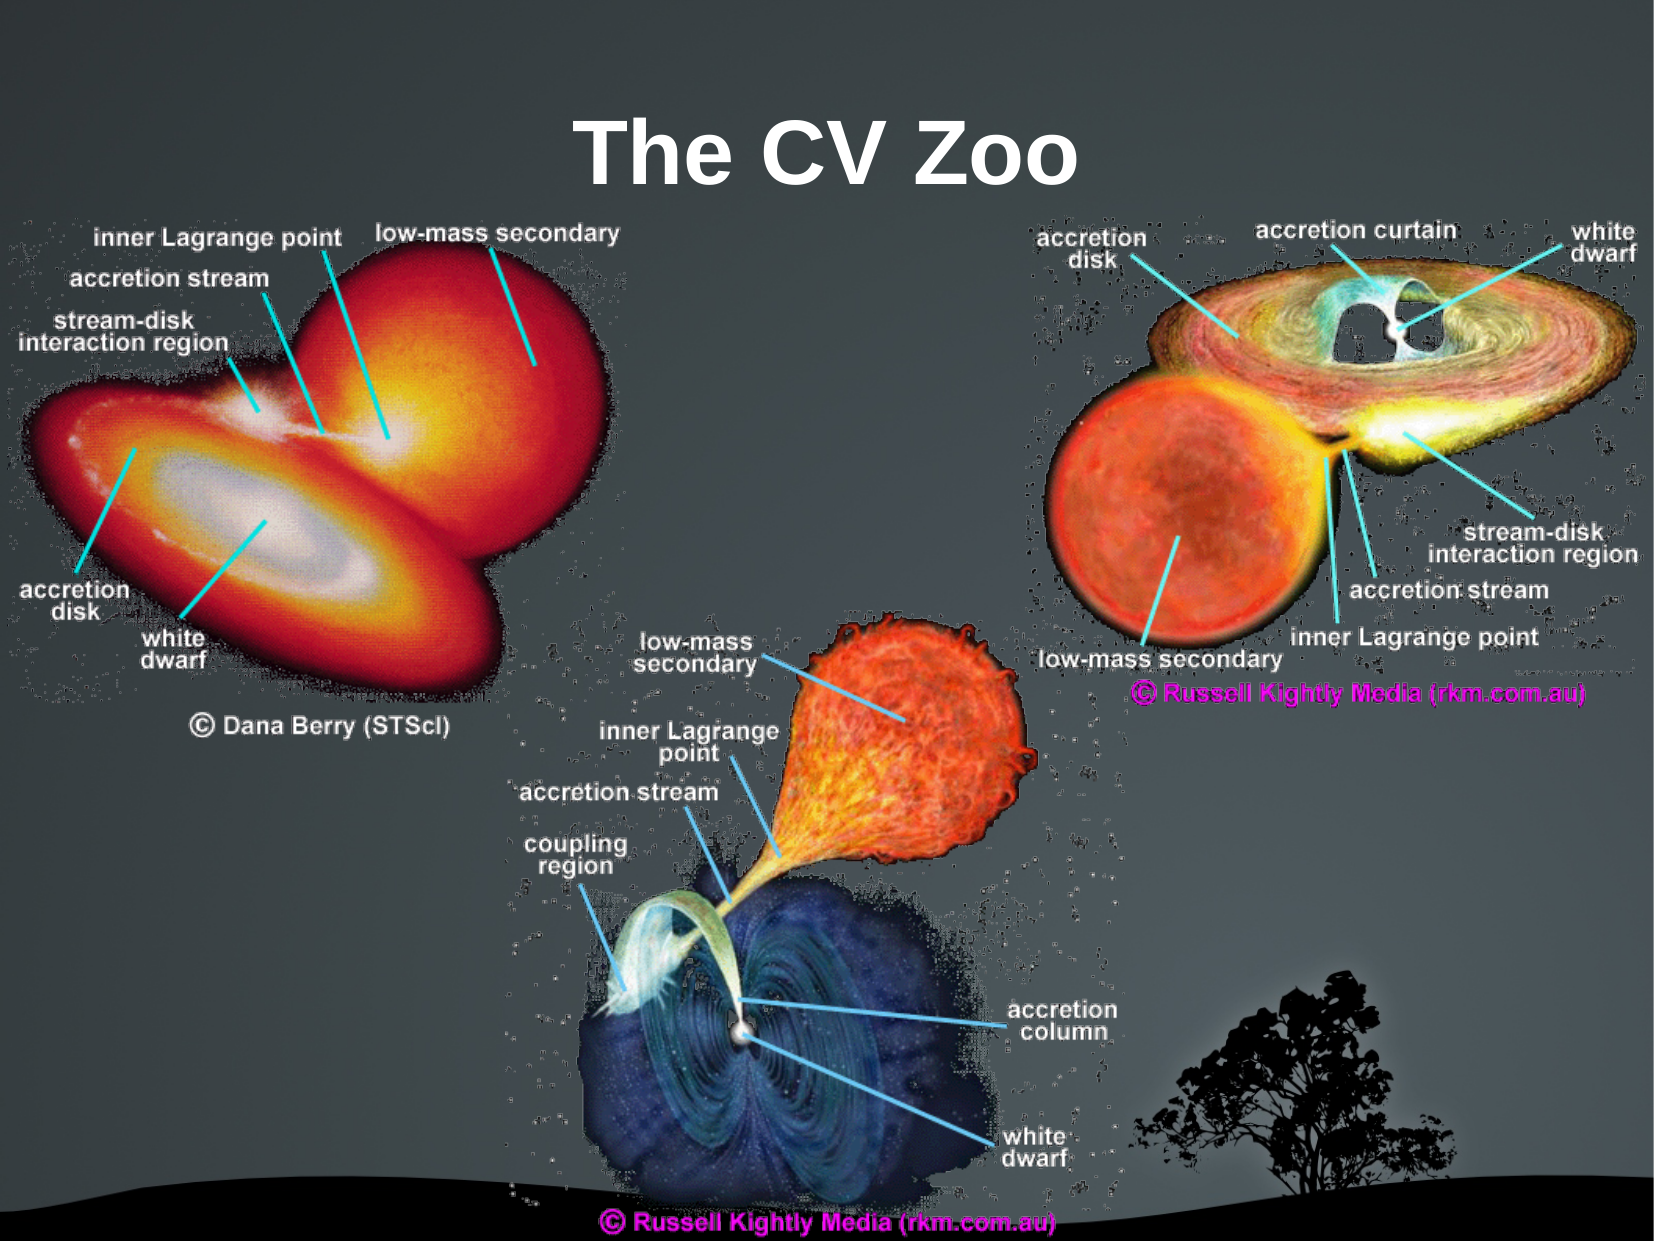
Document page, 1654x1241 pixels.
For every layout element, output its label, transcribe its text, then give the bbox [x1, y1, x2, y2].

picture [0, 0, 1654, 1241]
title The CV Zoo [82, 56, 1571, 250]
